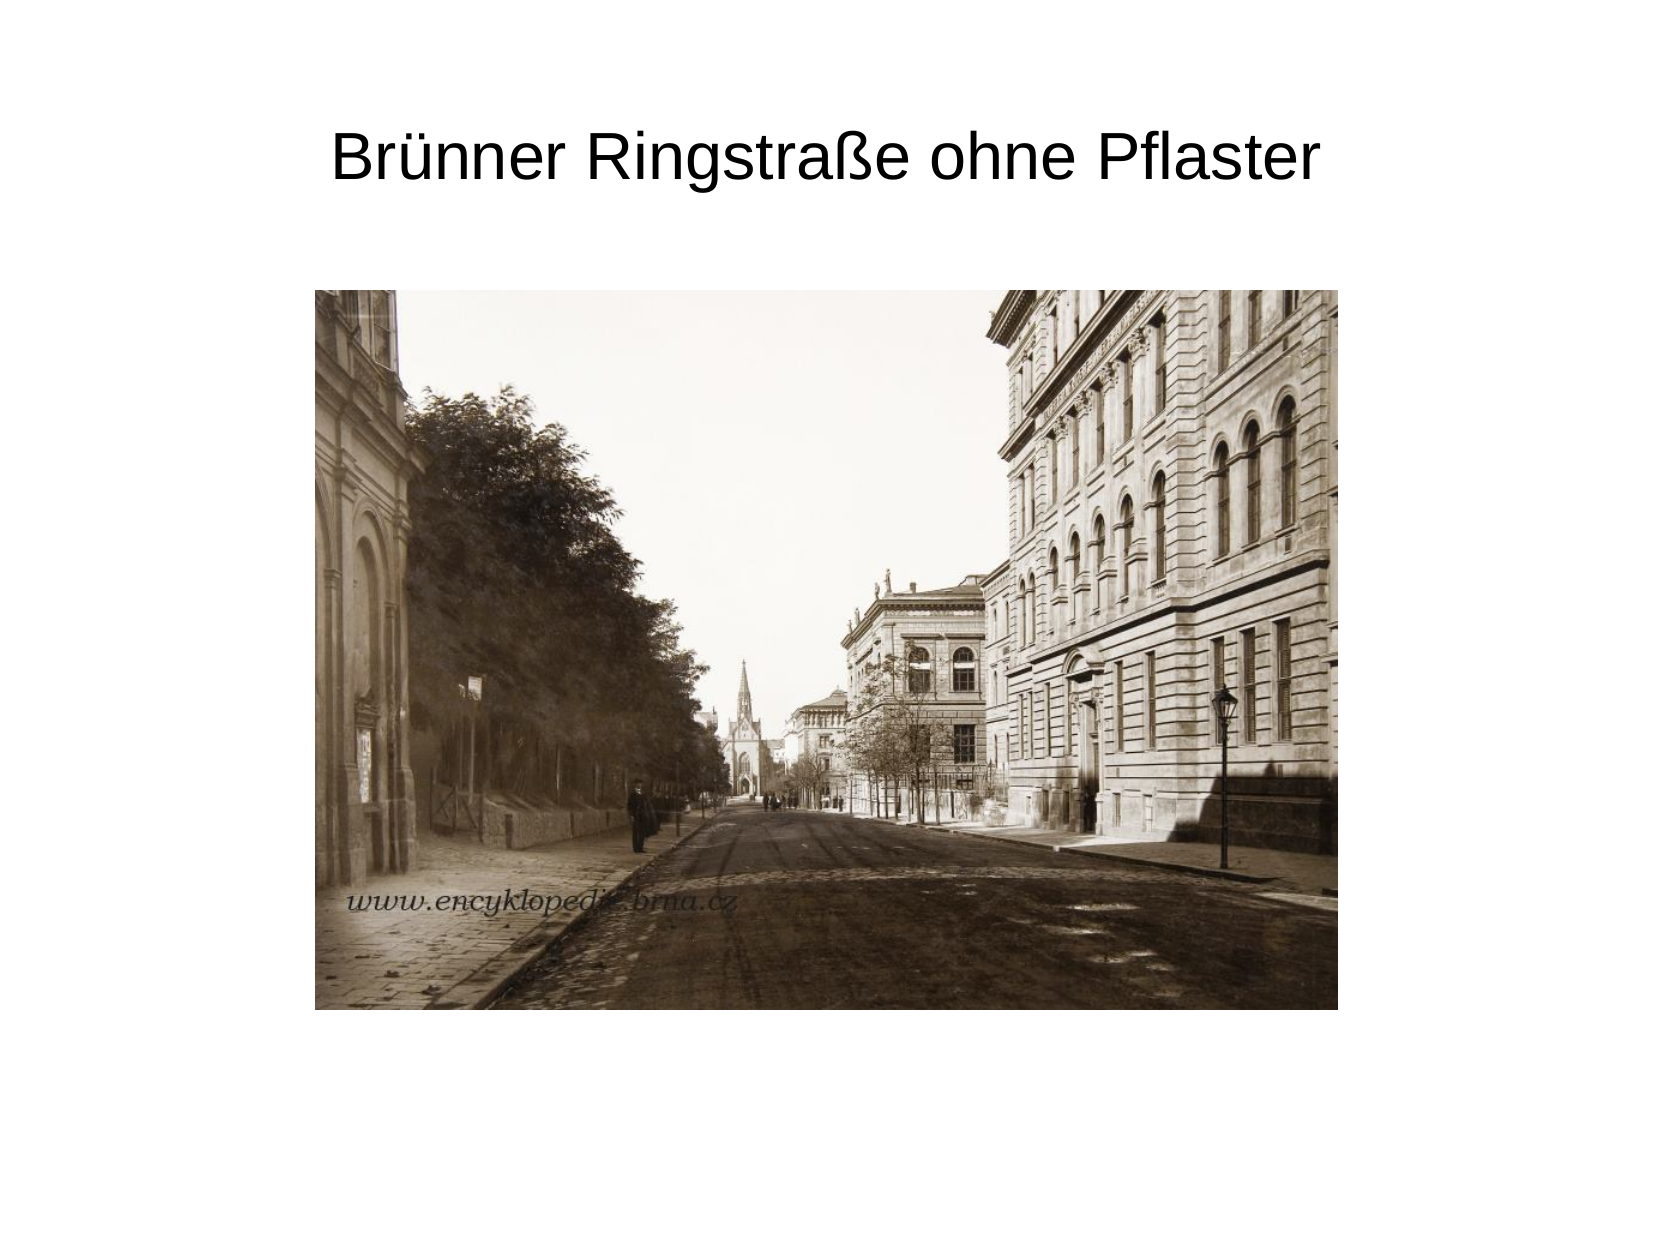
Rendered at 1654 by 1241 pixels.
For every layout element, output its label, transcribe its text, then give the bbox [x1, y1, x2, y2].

title Brünner Ringstraße ohne Pflaster [82, 49, 1571, 257]
picture [315, 290, 1338, 1010]
